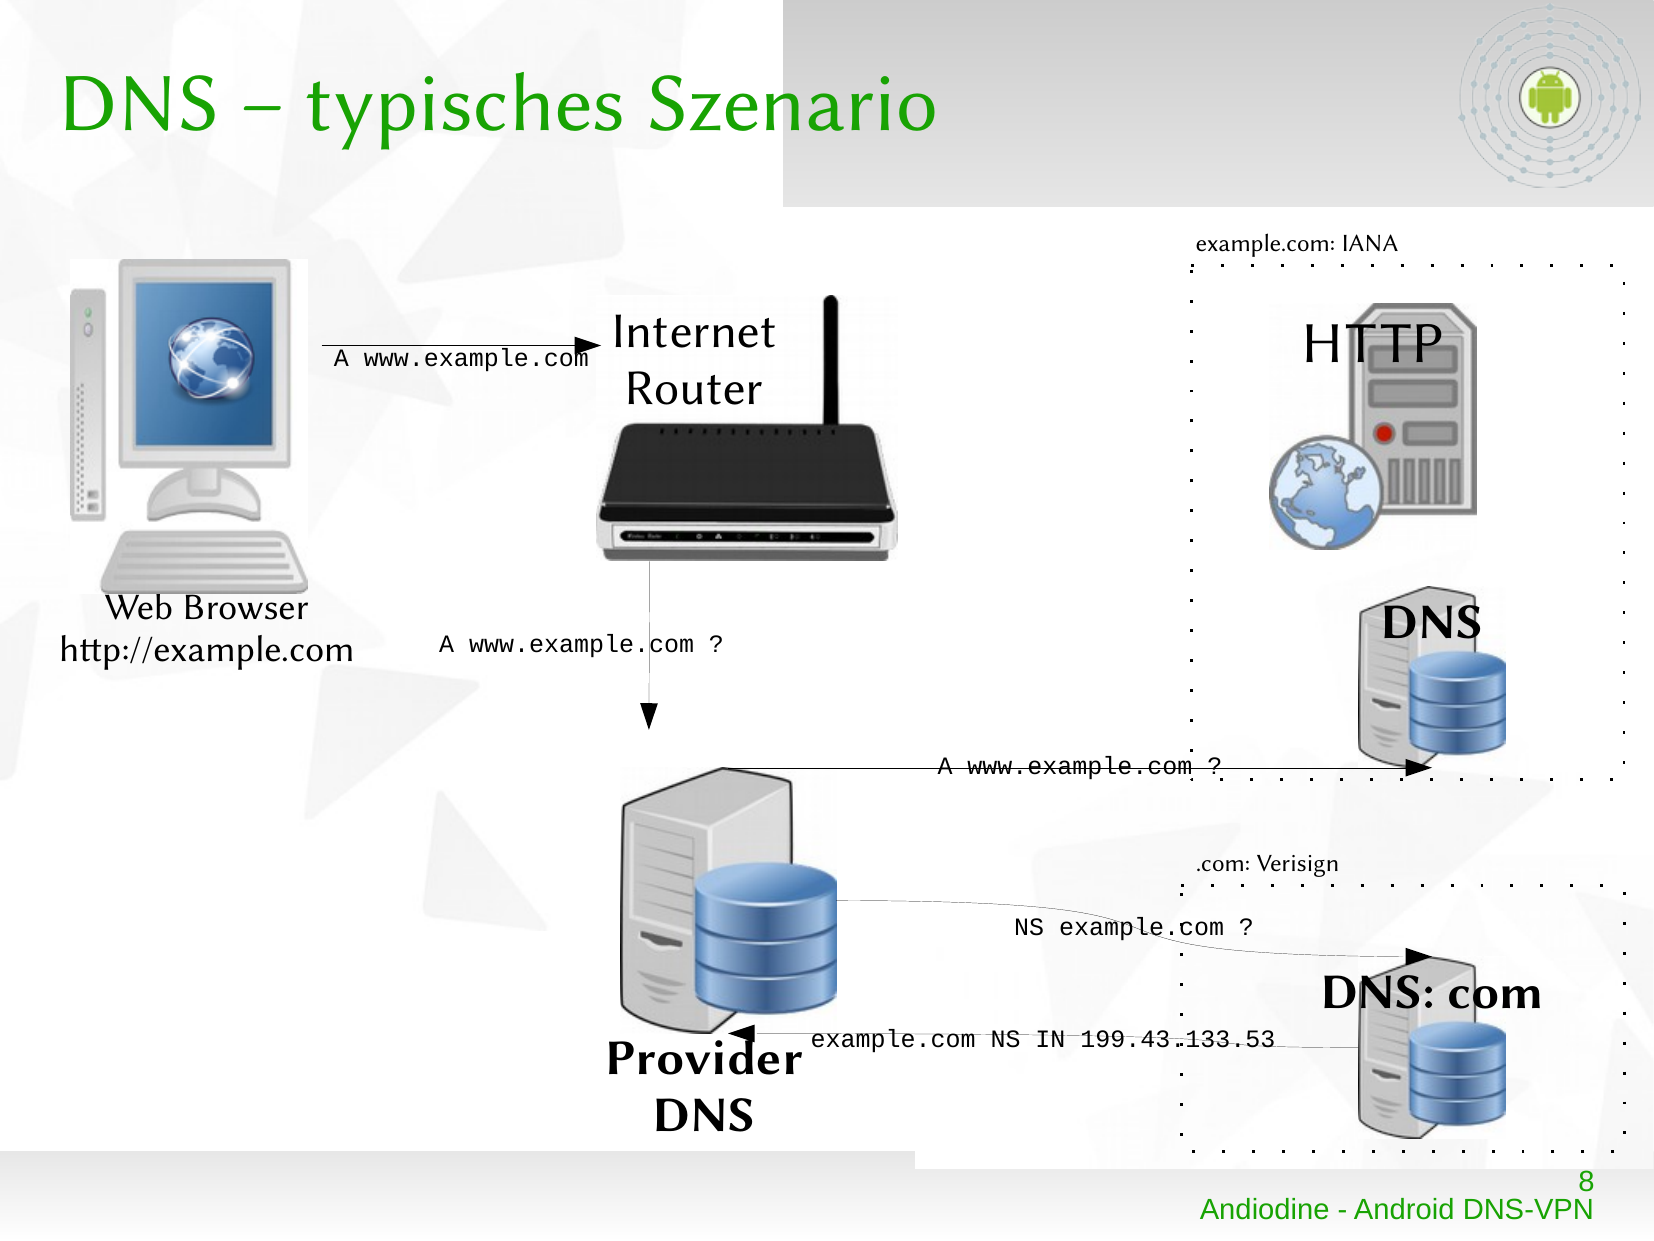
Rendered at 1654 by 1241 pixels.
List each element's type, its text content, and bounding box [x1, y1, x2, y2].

title DNS – typisches Szenario [59, 29, 1595, 178]
picture [1166, 762, 1173, 768]
picture [1458, 3, 1641, 188]
text_box Provider DNS [590, 1022, 818, 1152]
picture [949, 1035, 956, 1046]
text_box .com: Verisign [1181, 842, 1565, 886]
text_box example.com: IANA [1181, 222, 1565, 266]
text_box Web Browser http://example.com [0, 578, 414, 680]
picture [942, 759, 947, 768]
picture [0, 0, 898, 1033]
picture [915, 303, 1654, 1169]
